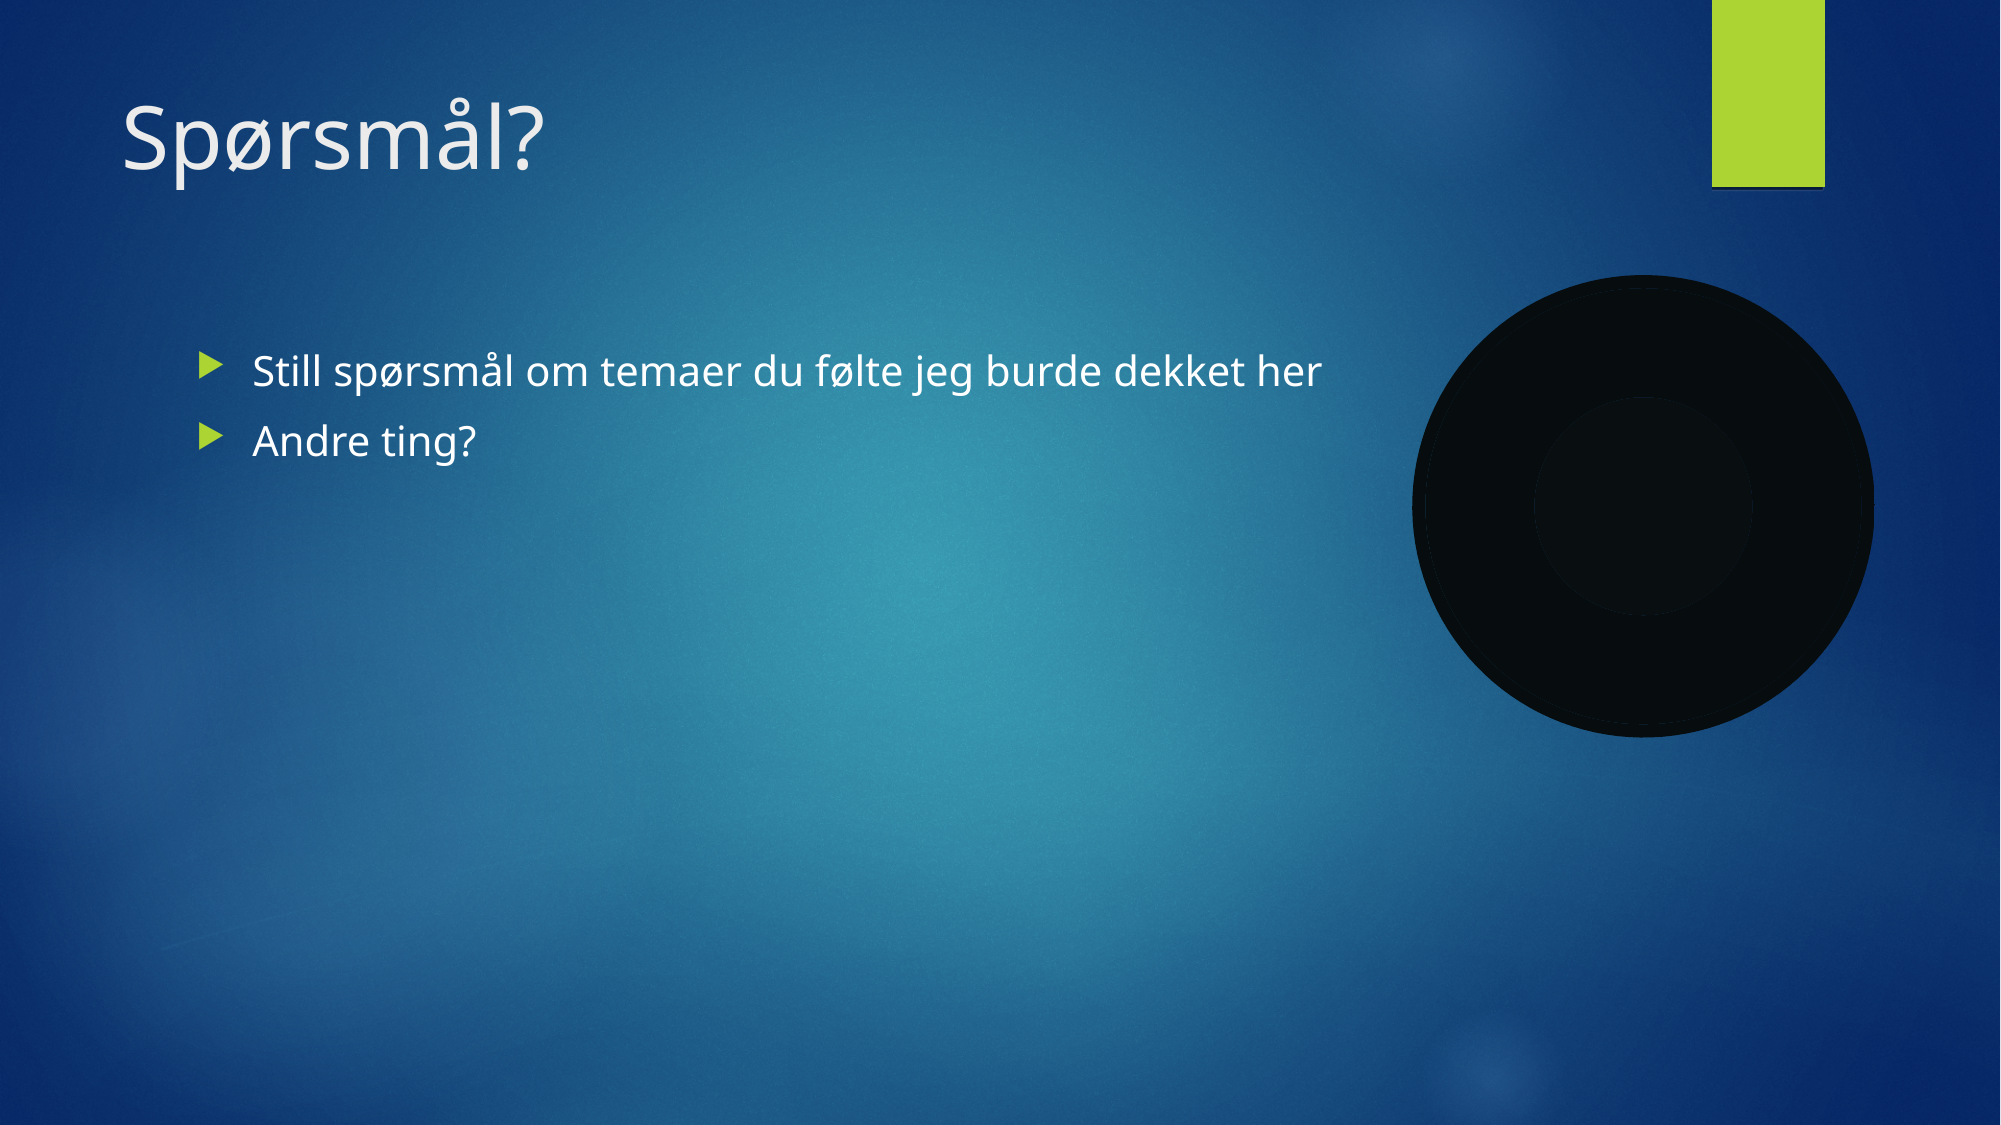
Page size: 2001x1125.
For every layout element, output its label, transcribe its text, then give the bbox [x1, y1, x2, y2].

list Still spørsmål om temaer du følte jeg burde dekket her Andre ting? [181, 336, 1649, 1026]
title Spørsmål? [106, 74, 1649, 305]
